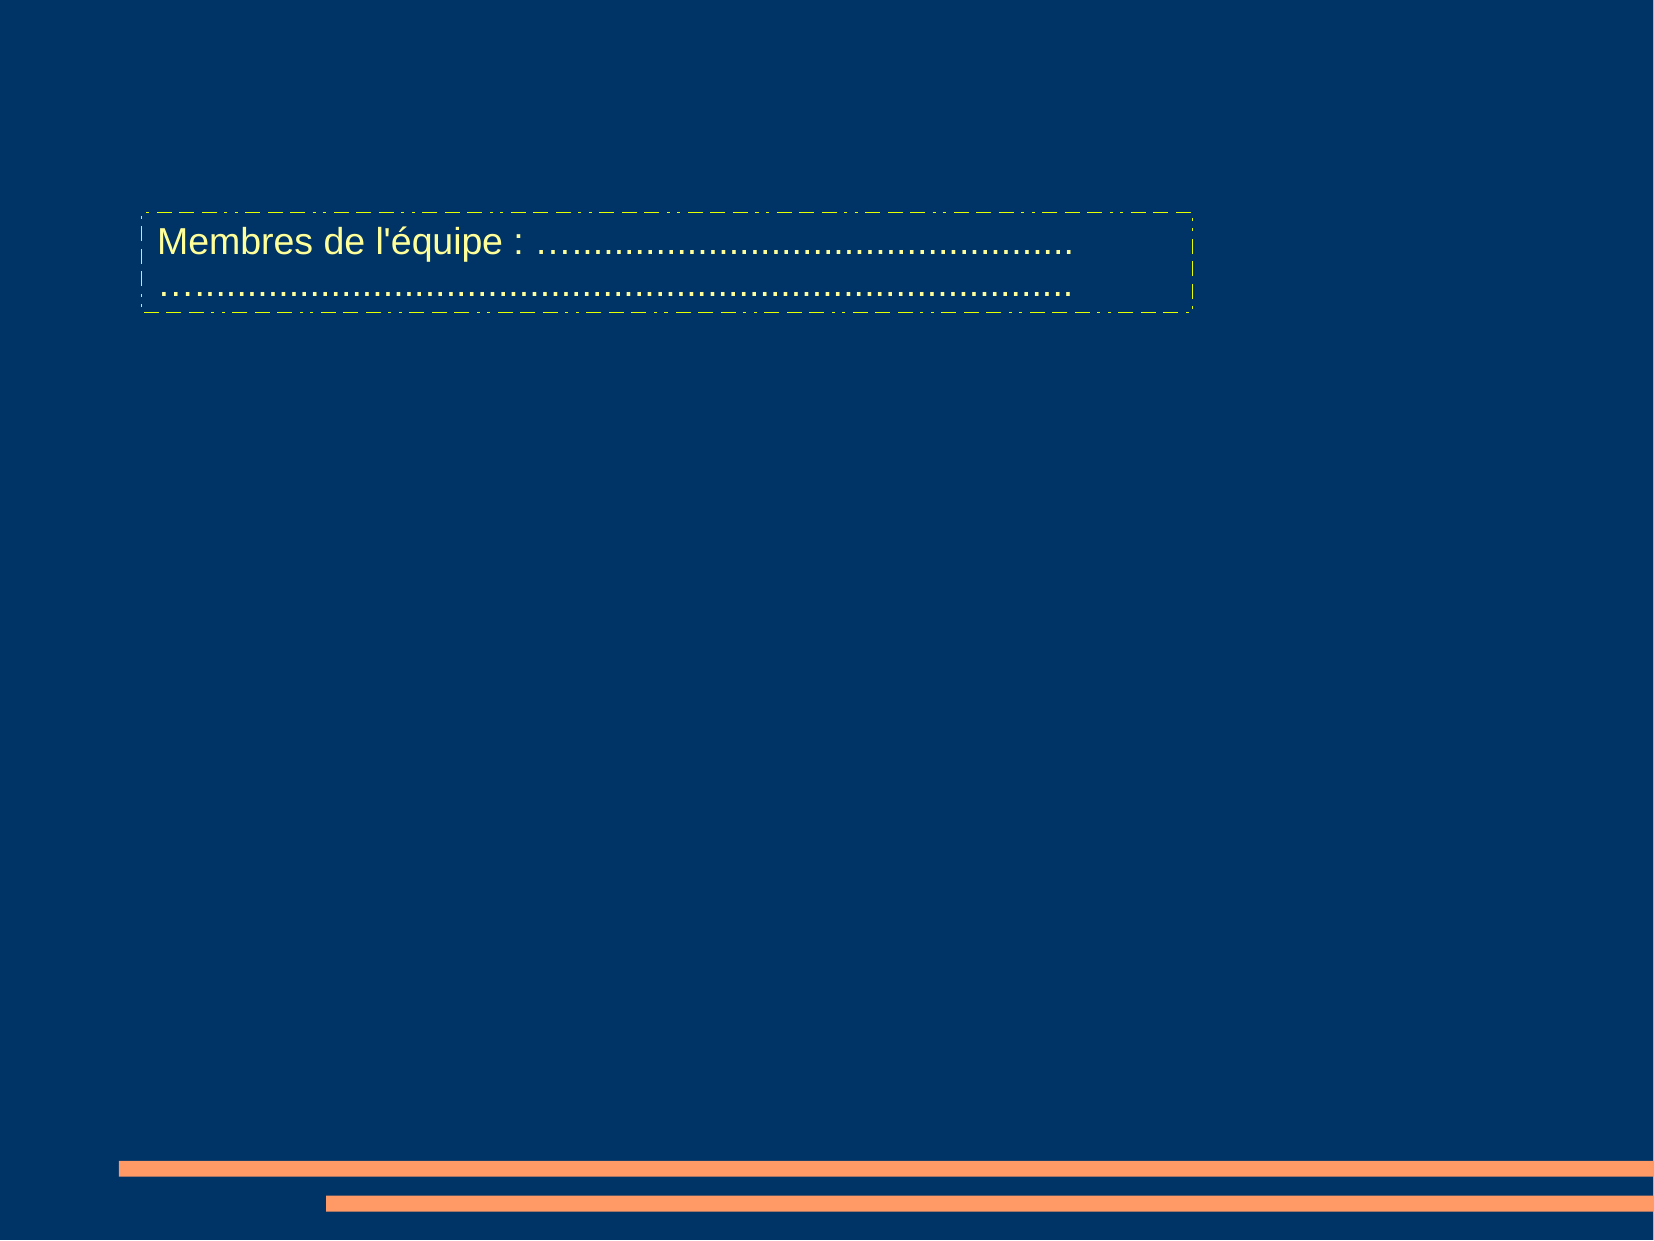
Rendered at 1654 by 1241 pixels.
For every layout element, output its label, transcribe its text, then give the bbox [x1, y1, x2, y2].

text_box Membres de l'équipe : …................................................ ….................................................................................... [141, 212, 1193, 313]
